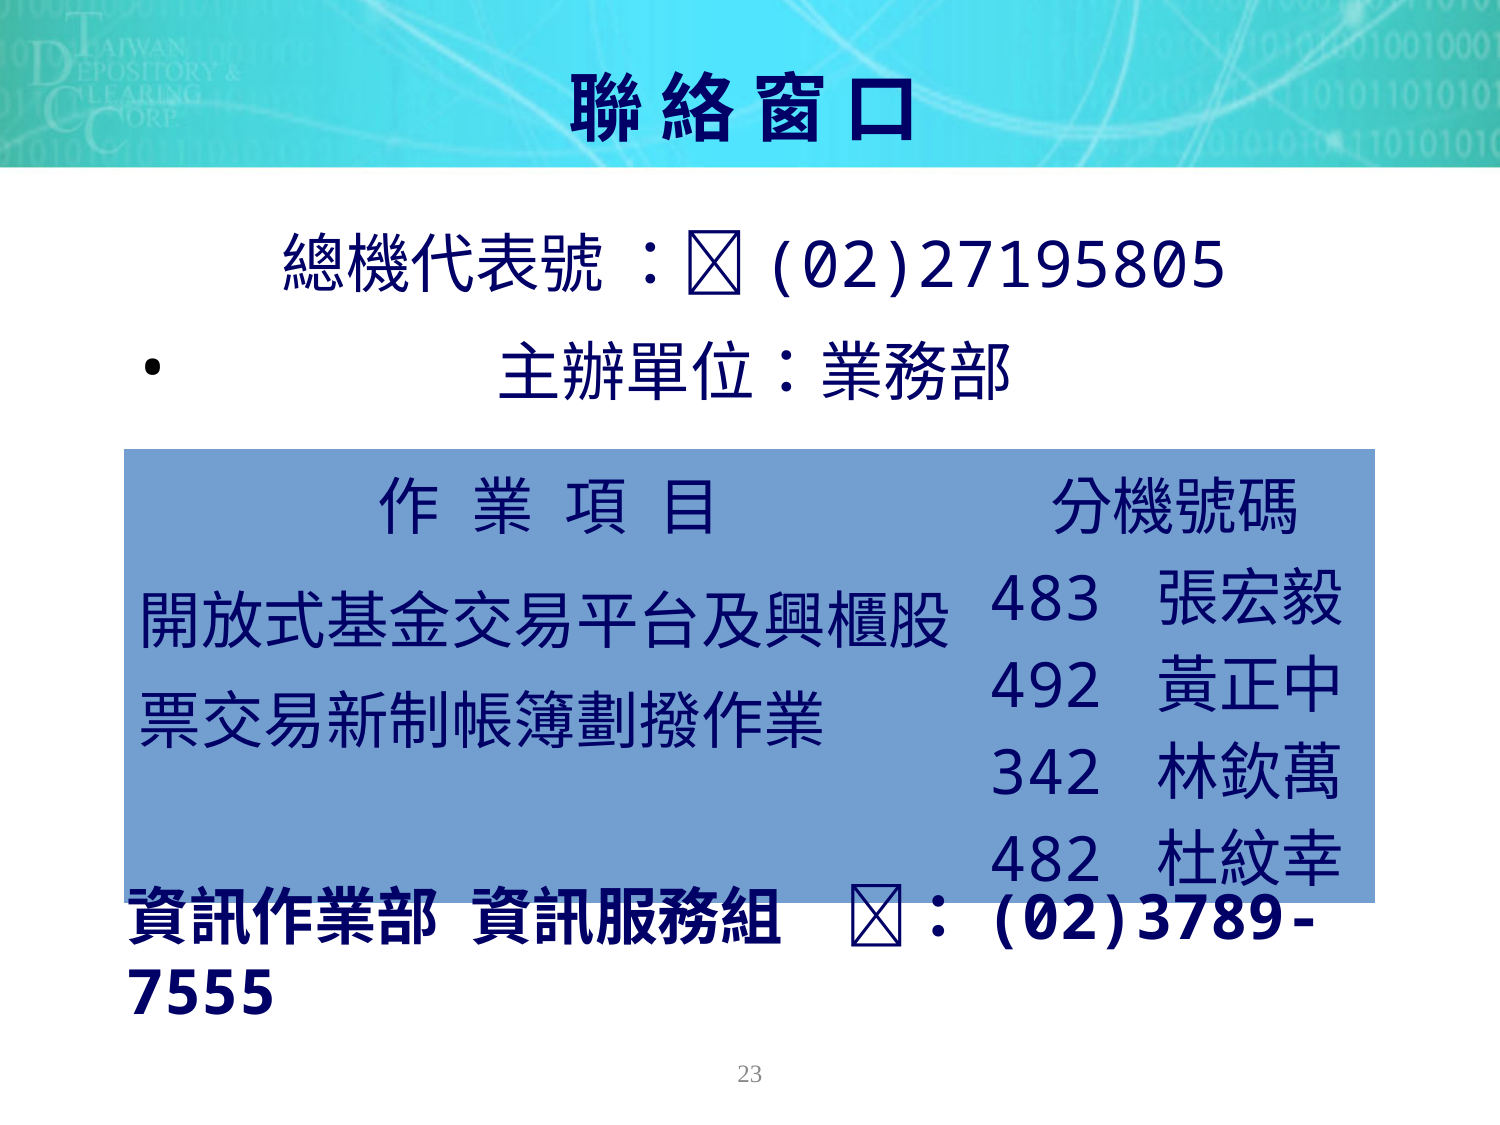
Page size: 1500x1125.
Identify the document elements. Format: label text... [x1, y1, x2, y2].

table_header 分機號碼 [975, 449, 1375, 555]
table_cell 開放式基金交易平台及興櫃股票交易新制帳簿劃撥作業 [124, 555, 975, 869]
list 總機代表號 ：(02)27195805 主辦單位：業務部 [36, 208, 1473, 835]
table_header 作 業 項 目 [124, 449, 975, 555]
text_box 資訊作業部 資訊服務組 ：(02)3789-7555 [112, 869, 1459, 1034]
table_cell 483 張宏毅 492 黃正中 342 林欽萬 482 杜紋幸 [975, 555, 1375, 869]
title 聯 絡 窗 口 [41, 52, 1447, 192]
text_box [575, 1042, 926, 1103]
